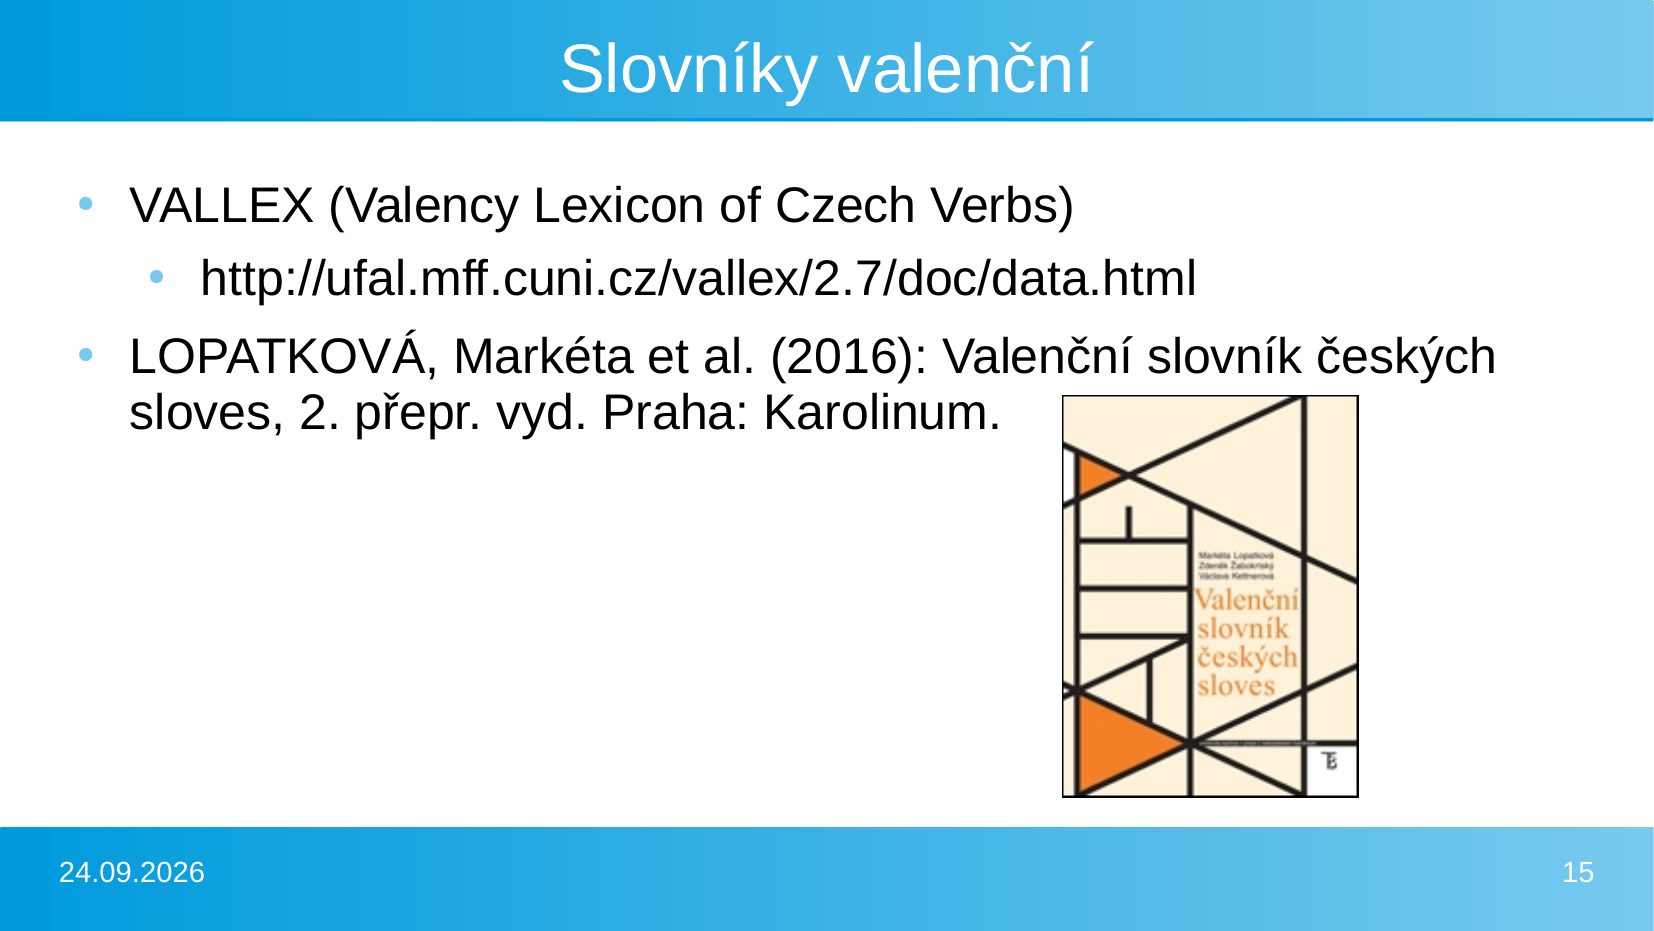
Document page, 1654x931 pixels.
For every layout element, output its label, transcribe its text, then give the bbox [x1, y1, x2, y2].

list VALLEX (Valency Lexicon of Czech Verbs) http://ufal.mff.cuni.cz/vallex/2.7/doc/data.html LOPATKOVÁ, Markéta et al. (2016): Valenční slovník českých sloves, 2. přepr. vyd. Praha: Karolinum. [59, 177, 1565, 827]
picture [1062, 395, 1359, 798]
title Slovníky valenční [59, 29, 1595, 108]
